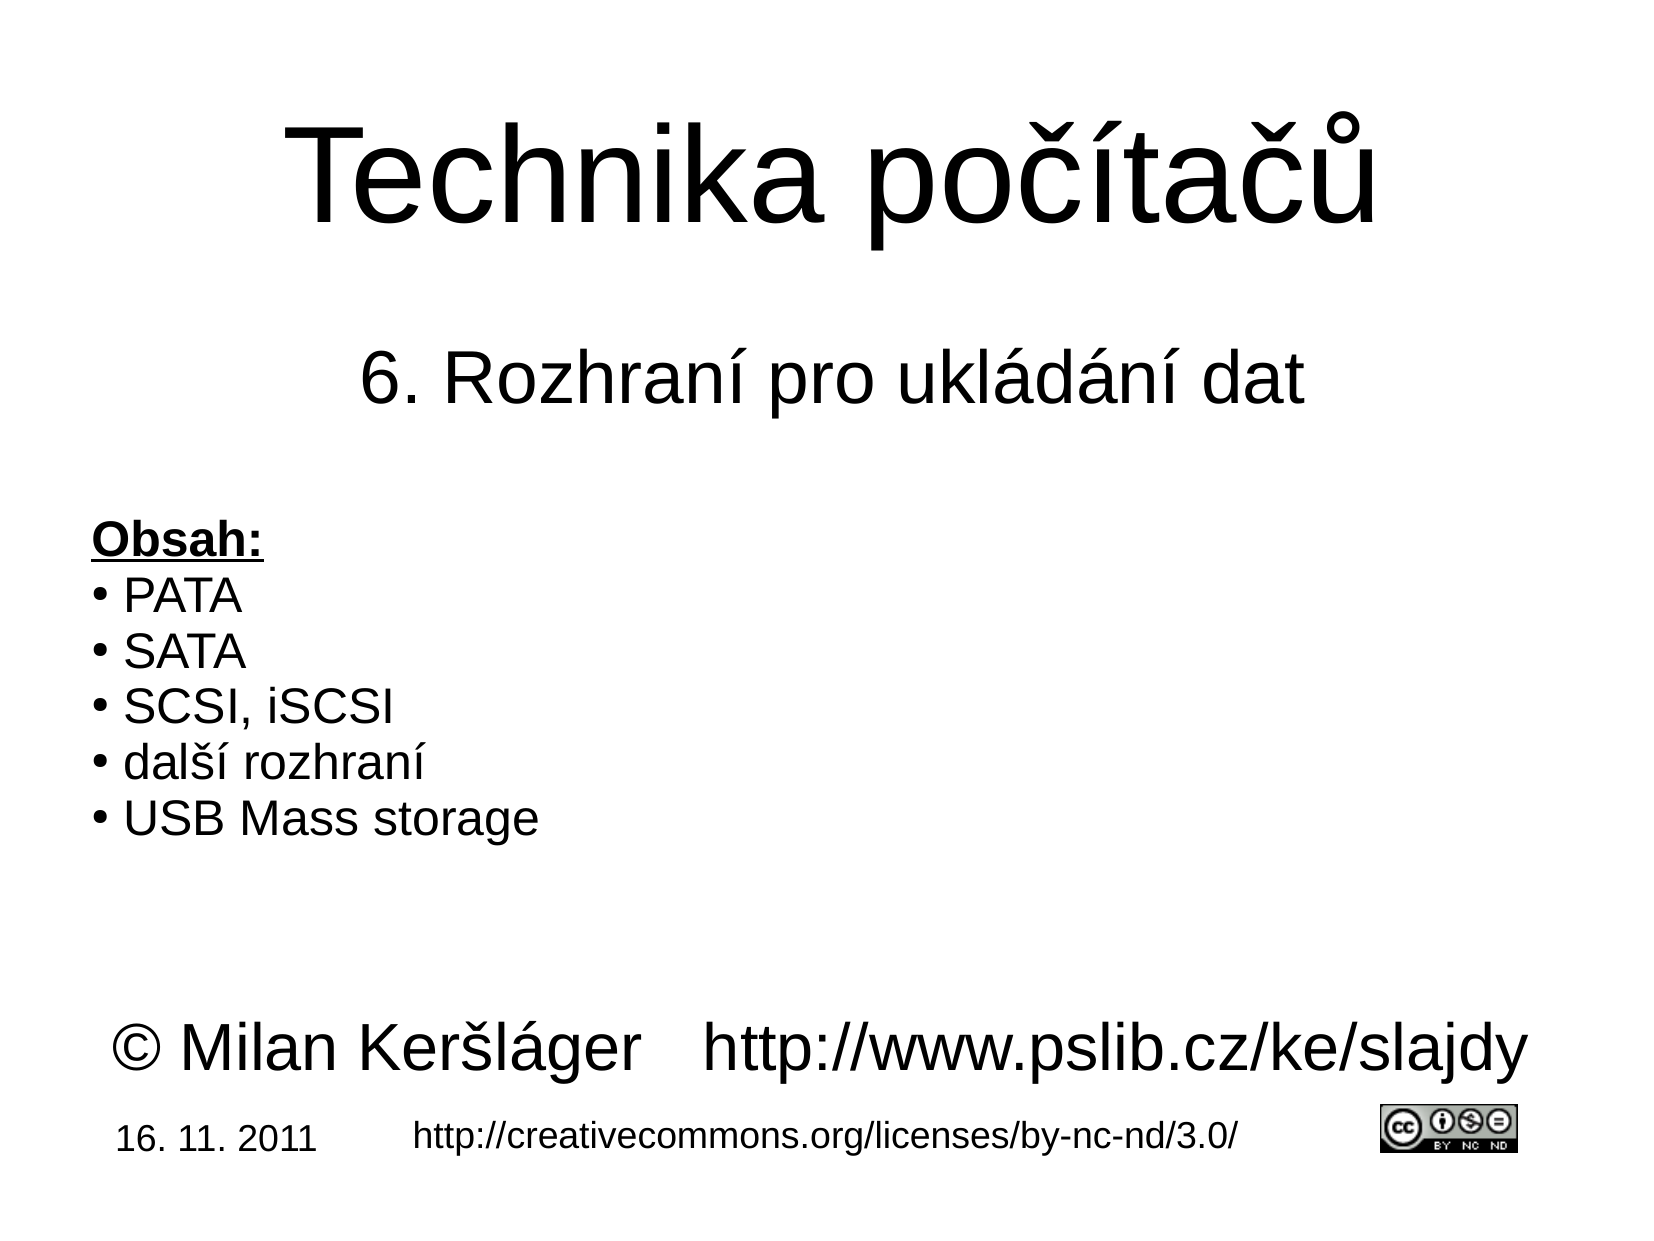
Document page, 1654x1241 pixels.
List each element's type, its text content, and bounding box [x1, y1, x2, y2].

text_box http://creativecommons.org/licenses/by-nc-nd/3.0/ [339, 1107, 1313, 1165]
title Technika počítačů 6. Rozhraní pro ukládání dat [88, 56, 1577, 461]
picture [1380, 1104, 1518, 1153]
text_box 16.11.2011 [100, 1110, 337, 1168]
text_box Obsah: PATA SATA SCSI, iSCSI další rozhraní USB Mass storage [76, 503, 1583, 854]
list © Milan Keršláger http://www.pslib.cz/ke/slajdy [76, 1009, 1565, 1087]
